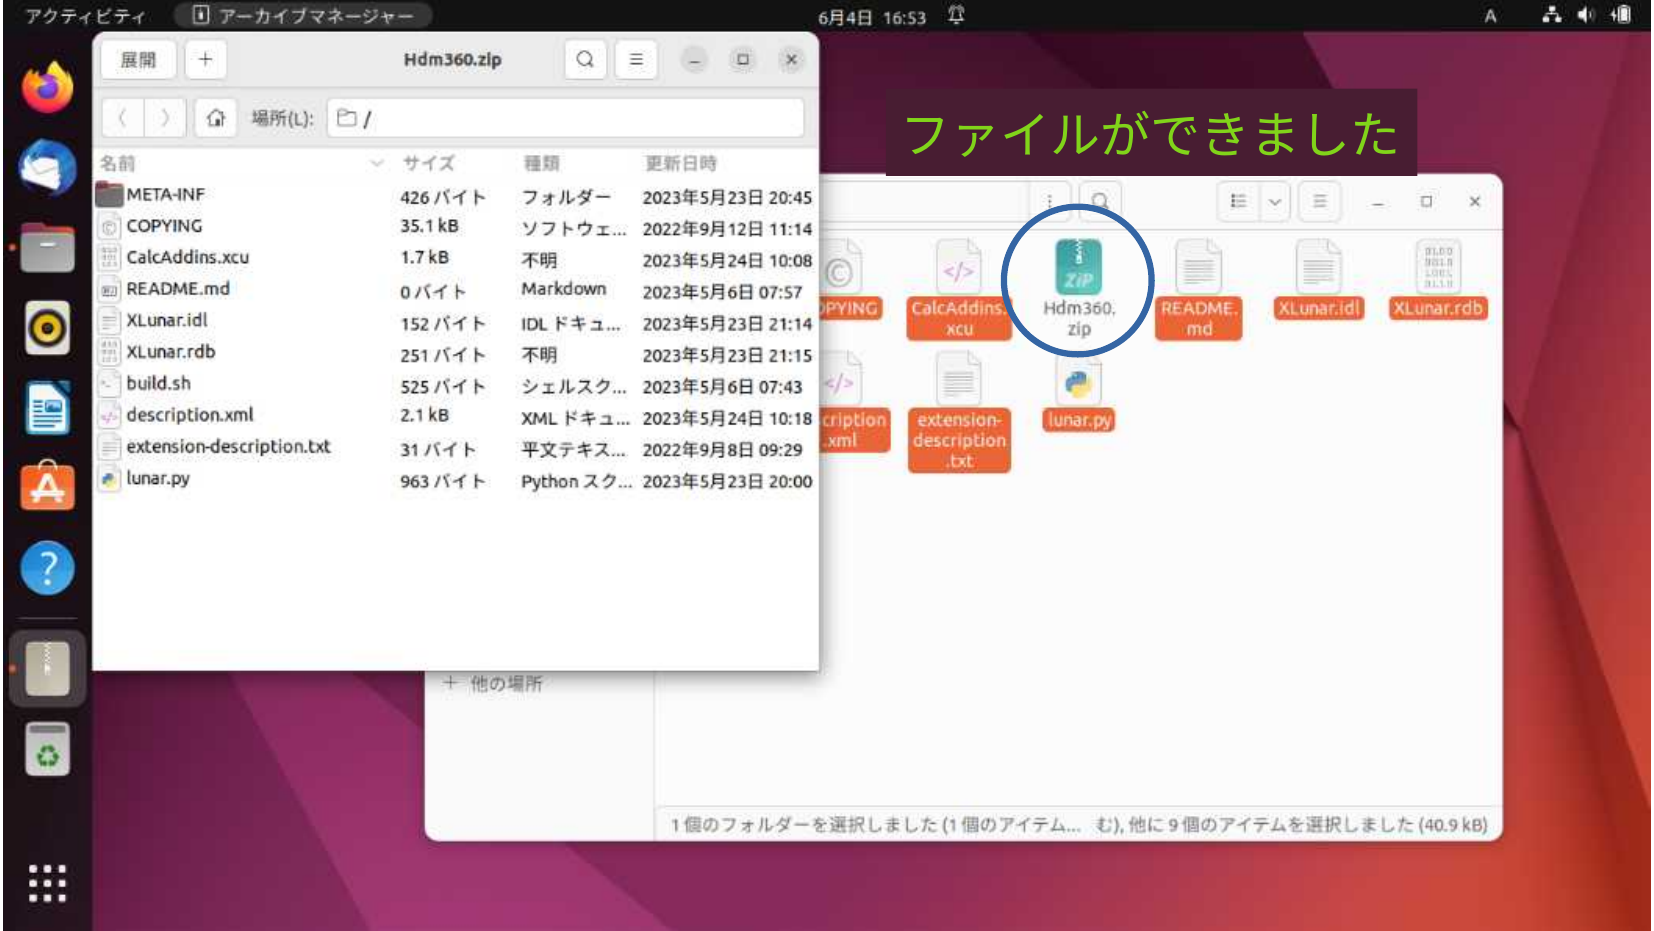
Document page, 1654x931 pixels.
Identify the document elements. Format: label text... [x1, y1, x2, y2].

picture [3, 0, 1651, 931]
text_box ファイルができました [885, 88, 1418, 176]
